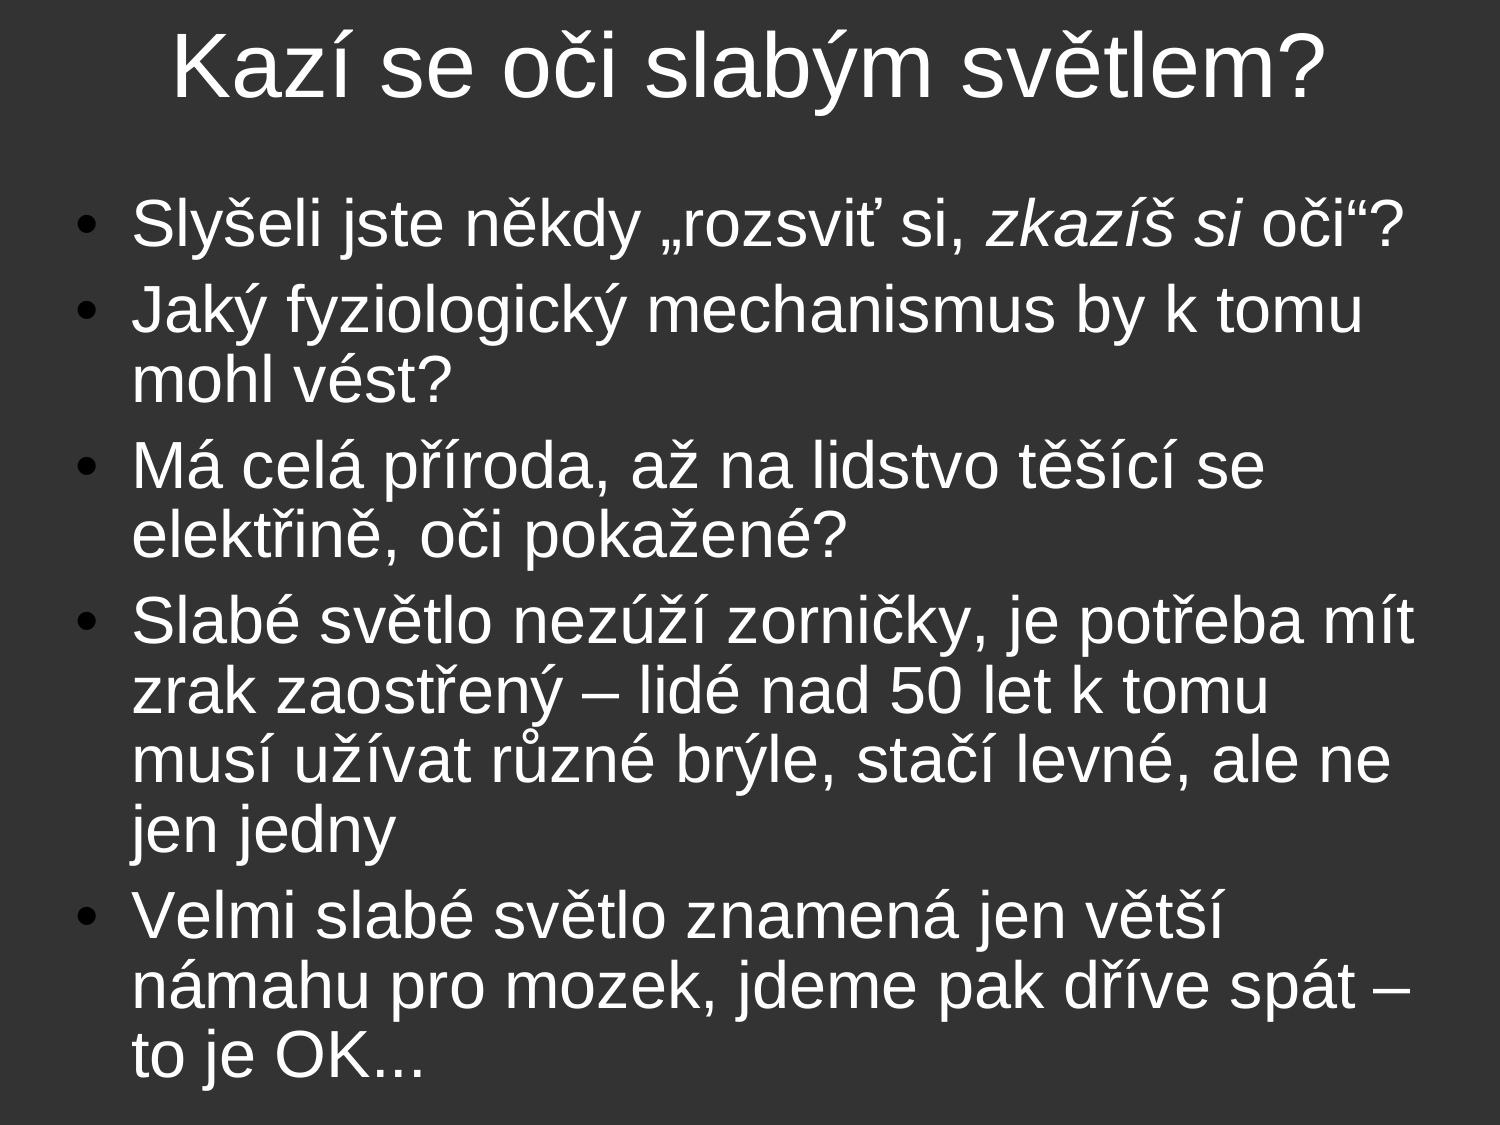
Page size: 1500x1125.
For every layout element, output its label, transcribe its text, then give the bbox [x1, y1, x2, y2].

list Slyšeli jste někdy „rozsviť si, zkazíš si oči“? Jaký fyziologický mechanismus by k tomu mohl vést? Má celá příroda, až na lidstvo těšící se elektřině, oči pokažené? Slabé světlo nezúží zorničky, je potřeba mít zrak zaostřený – lidé nad 50 let k tomu musí užívat různé brýle, stačí levné, ale ne jen jedny Velmi slabé světlo znamená jen větší námahu pro mozek, jdeme pak dříve spát – to je OK... [75, 190, 1425, 1097]
title Kazí se oči slabým světlem? [75, 0, 1425, 164]
